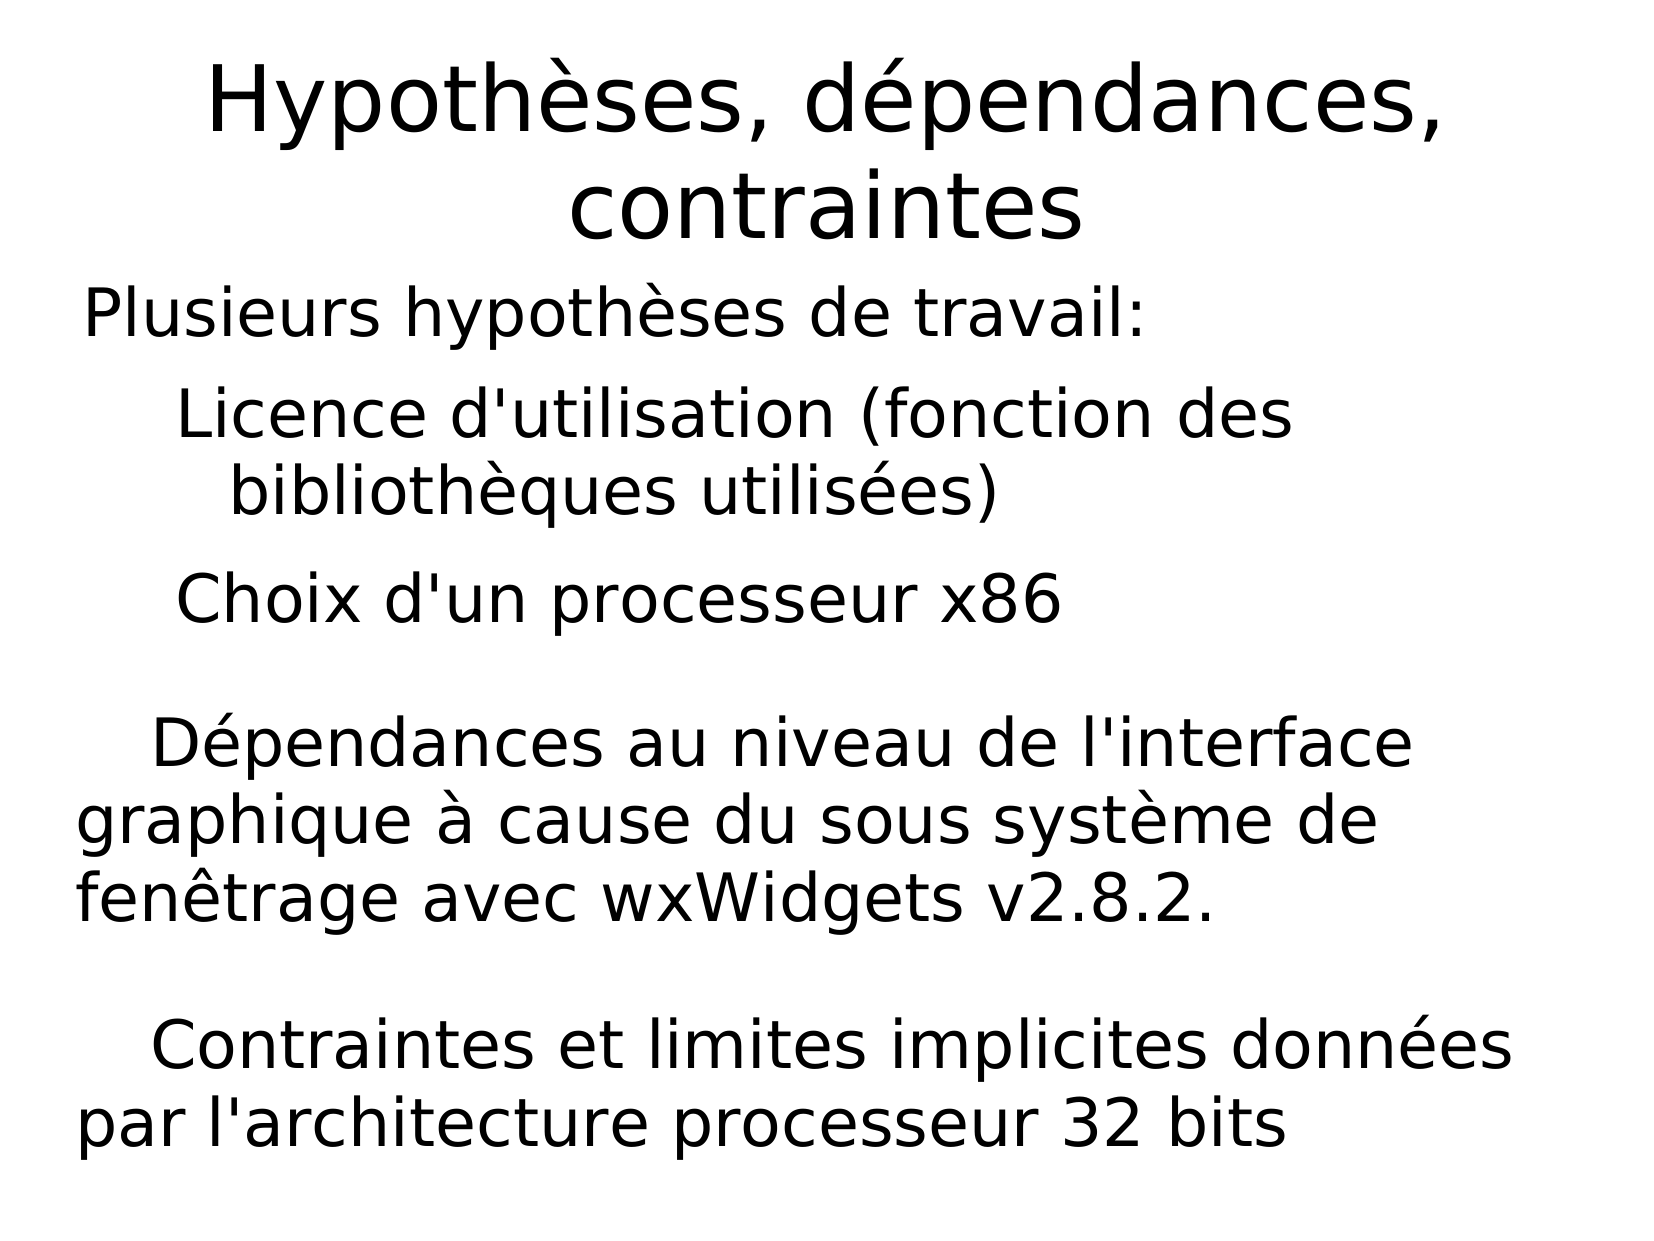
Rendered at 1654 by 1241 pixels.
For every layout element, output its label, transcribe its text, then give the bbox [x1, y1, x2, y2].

text_box Contraintes et limites implicites données par l'architecture processeur 32 bits [75, 1006, 1568, 1163]
subtitle Plusieurs hypothèses de travail: [82, 252, 1576, 376]
text_box Dépendances au niveau de l'interface graphique à cause du sous système de fenêtrage avec wxWidgets v2.8.2. [75, 704, 1568, 938]
title Hypothèses, dépendances, contraintes [82, 45, 1571, 252]
list Licence d'utilisation (fonction des bibliothèques utilisées) Choix d'un processeur x86 [157, 375, 1654, 682]
